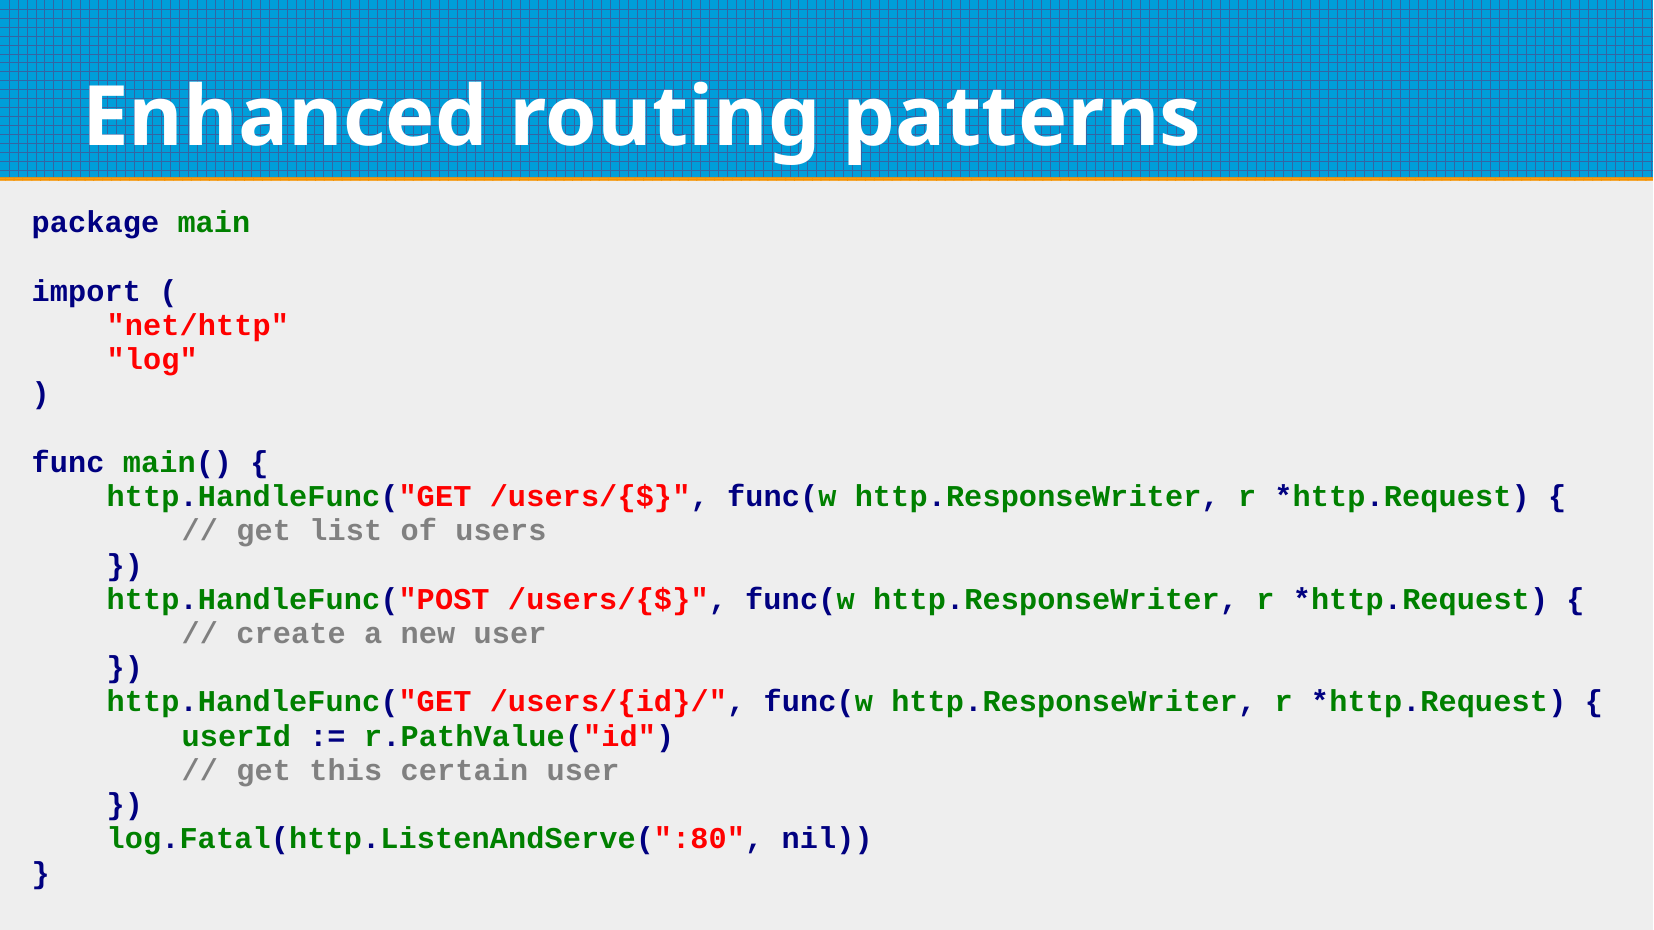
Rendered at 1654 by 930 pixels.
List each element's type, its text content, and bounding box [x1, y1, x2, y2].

text_box package main import ( "net/http" "log" ) func main() { http.HandleFunc("GET /users/{$}", func(w http.ResponseWriter, r *http.Request) { // get list of users }) http.HandleFunc("POST /users/{$}", func(w http.ResponseWriter, r *http.Request) { // create a new user }) http.HandleFunc("GET /users/{id}/", func(w http.ResponseWriter, r *http.Request) { userId := r.PathValue("id") // get this certain user }) log.Fatal(http.ListenAndServe(":80", nil)) } [25, 193, 1642, 906]
title Enhanced routing patterns [82, 14, 1571, 171]
